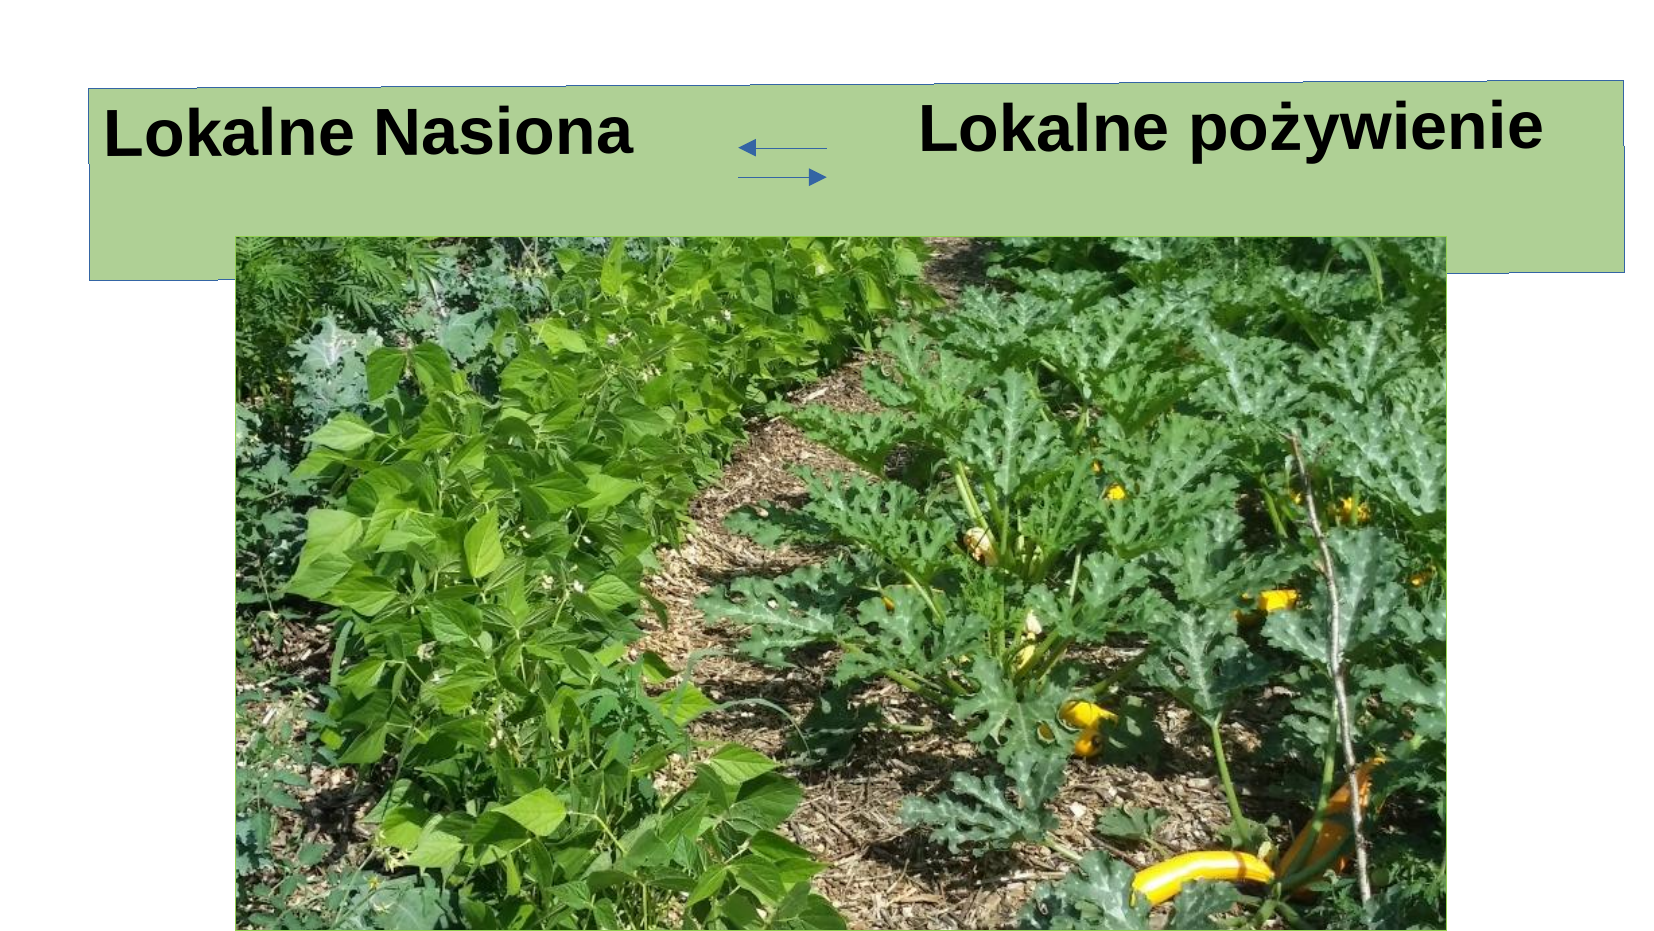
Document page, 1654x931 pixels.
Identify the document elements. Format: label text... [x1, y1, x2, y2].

text_box Lokalne Nasiona Lokalne pożywienie [88, 80, 1625, 281]
picture [235, 236, 1447, 931]
